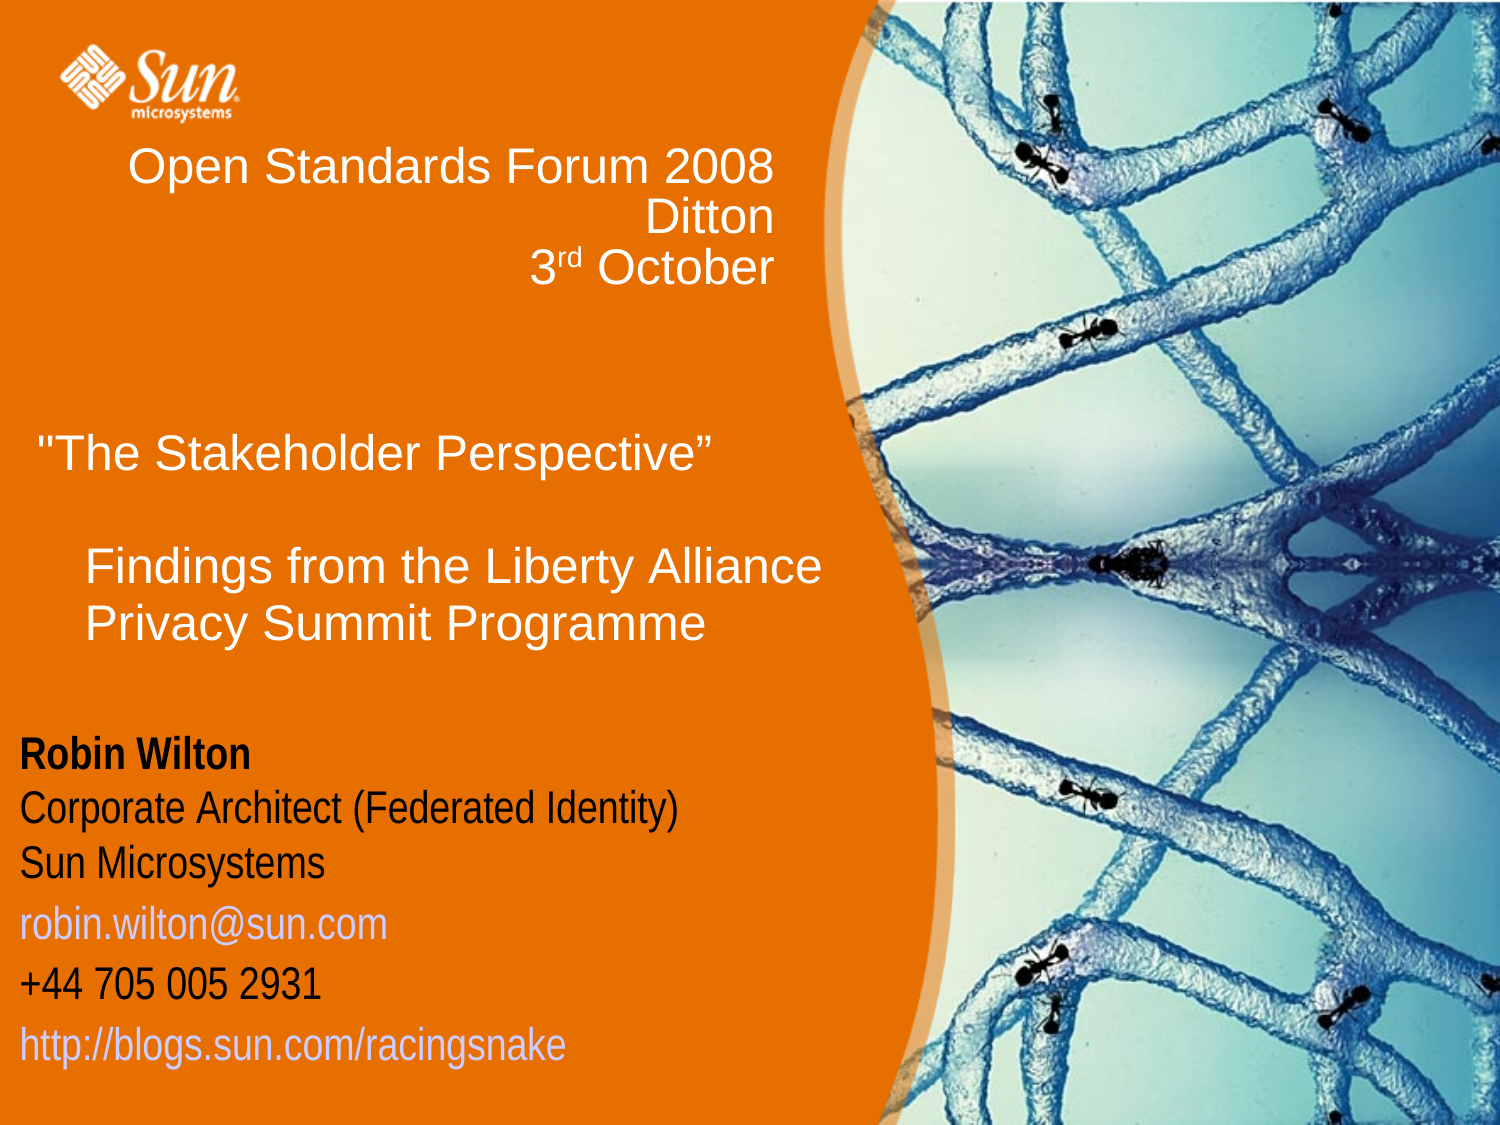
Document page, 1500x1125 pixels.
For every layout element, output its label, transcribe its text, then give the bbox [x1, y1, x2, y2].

picture [0, 0, 1500, 1125]
list Robin Wilton Corporate Architect (Federated Identity) Sun Microsystems robin.wilton@sun.com +44 705 005 2931 http://blogs.sun.com/racingsnake [19, 736, 1010, 1111]
title "The Stakeholder Perspective” Findings from the Liberty Alliance Privacy Summit Programme [17, 385, 896, 651]
text_box Open Standards Forum 2008 Ditton 3rd October [117, 142, 776, 295]
